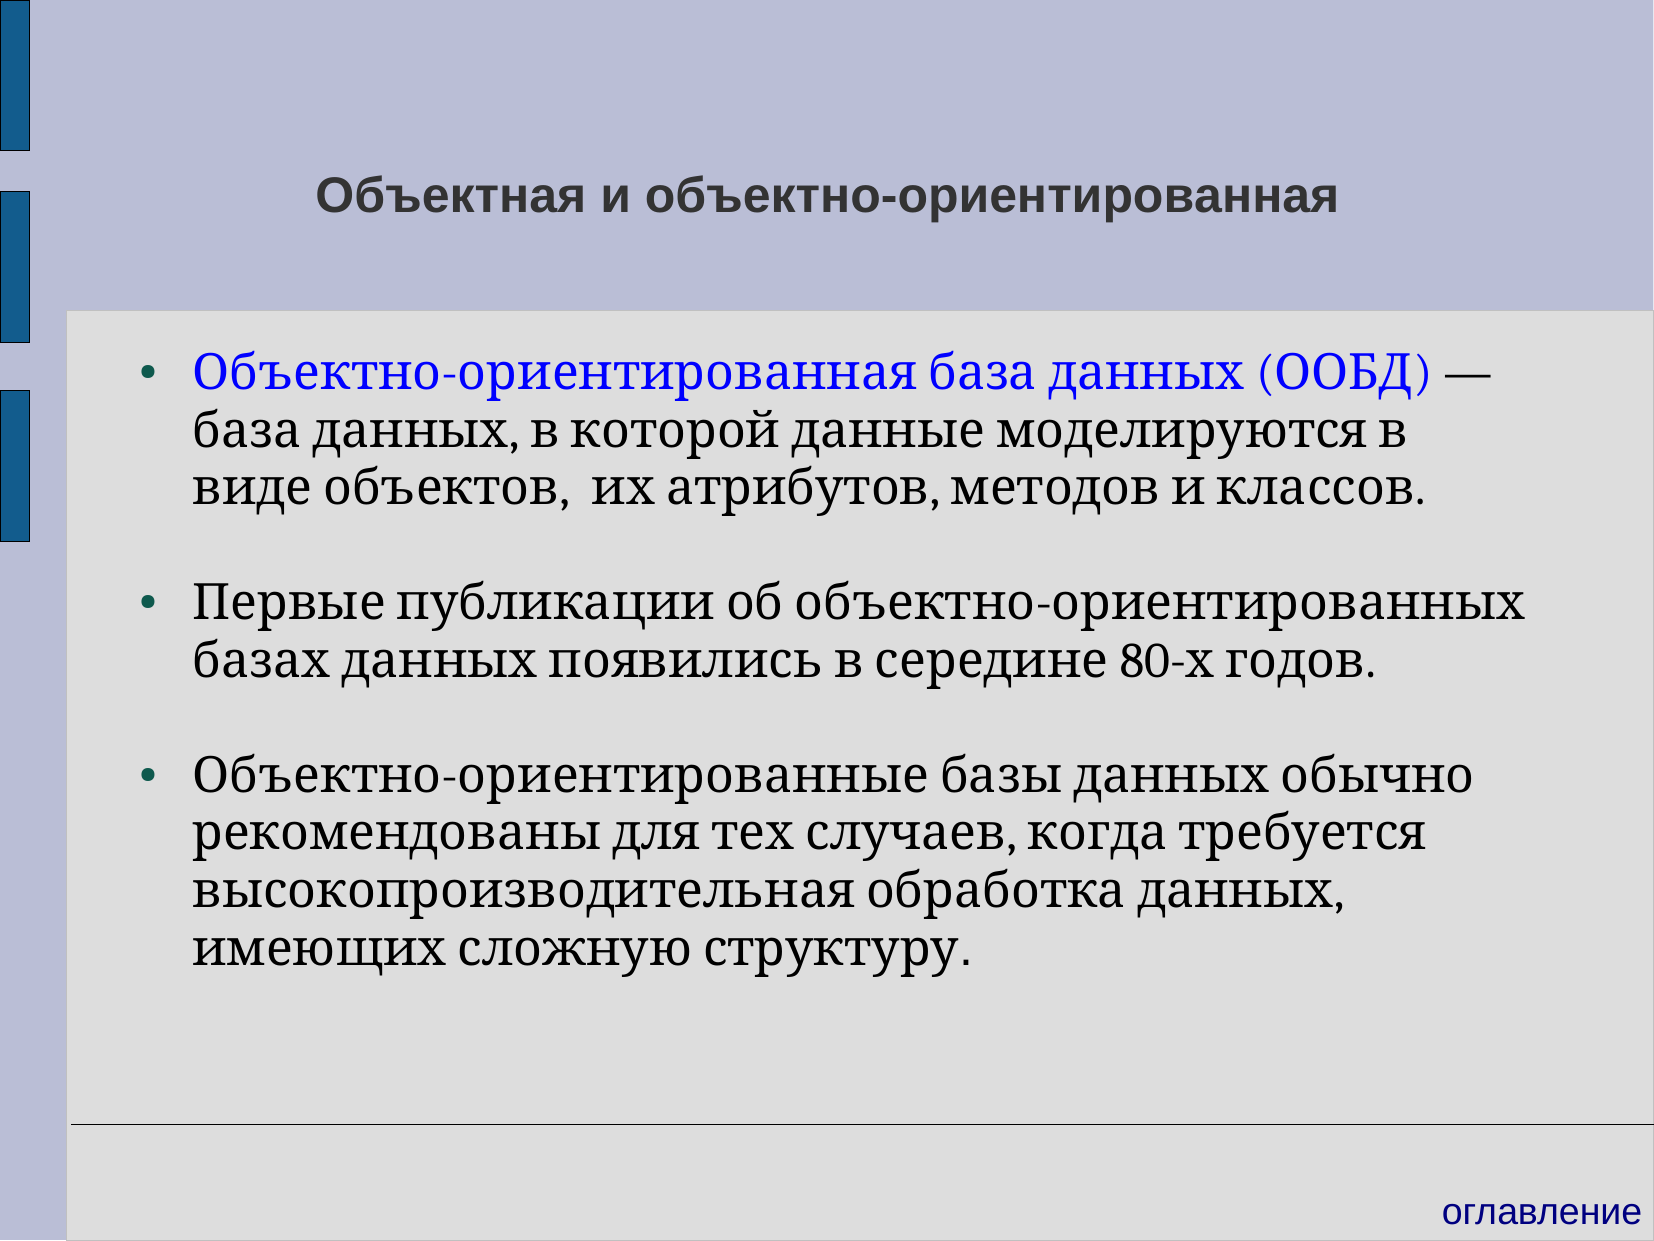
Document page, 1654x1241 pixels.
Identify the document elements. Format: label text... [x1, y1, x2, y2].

list Объектно-ориентированная база данных (ООБД) — база данных, в которой данные моделируются в виде объектов, их атрибутов, методов и классов. Первые публикации об объектно-ориентированных базах данных появились в середине 80-х годов. Объектно-ориентированные базы данных обычно рекомендованы для тех случаев, когда требуется высокопроизводительная обработка данных, имеющих сложную структуру. [121, 344, 1534, 1124]
text_box оглавление [1427, 1183, 1654, 1241]
title Объектная и объектно-ориентированная [121, 91, 1534, 299]
